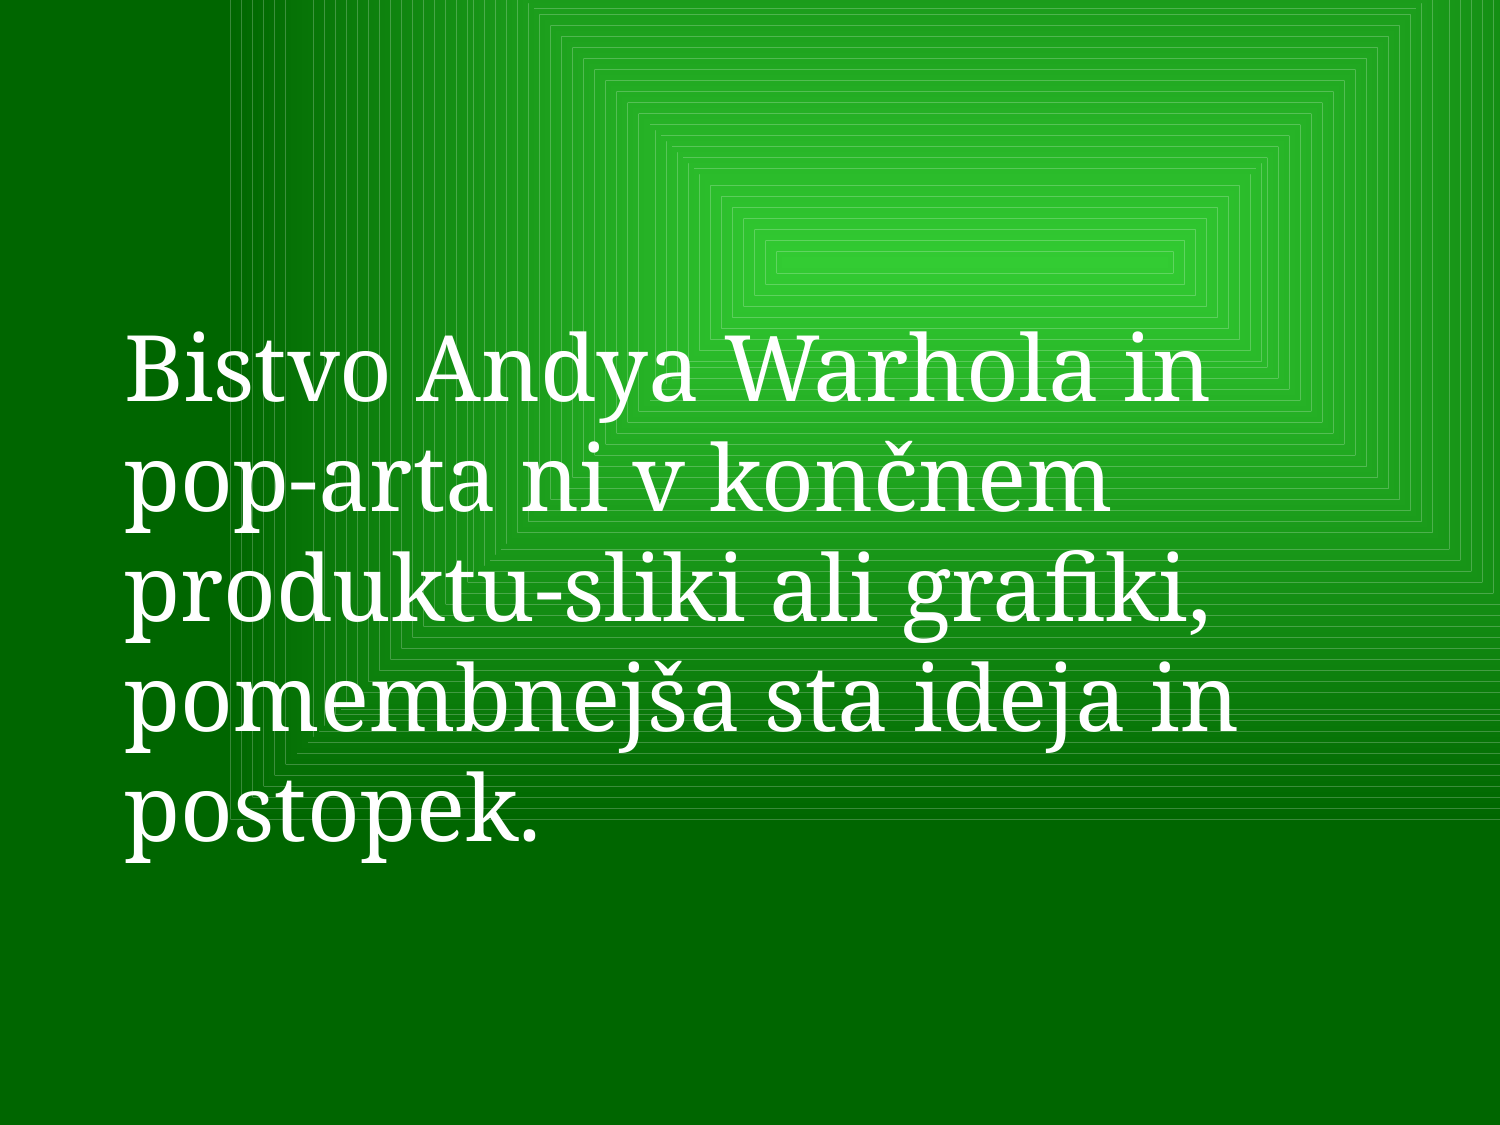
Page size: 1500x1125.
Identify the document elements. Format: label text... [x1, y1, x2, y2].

list Bistvo Andya Warhola in pop-arta ni v končnem produktu-sliki ali grafiki, pomembnejša sta ideja in postopek. [53, 302, 1404, 894]
